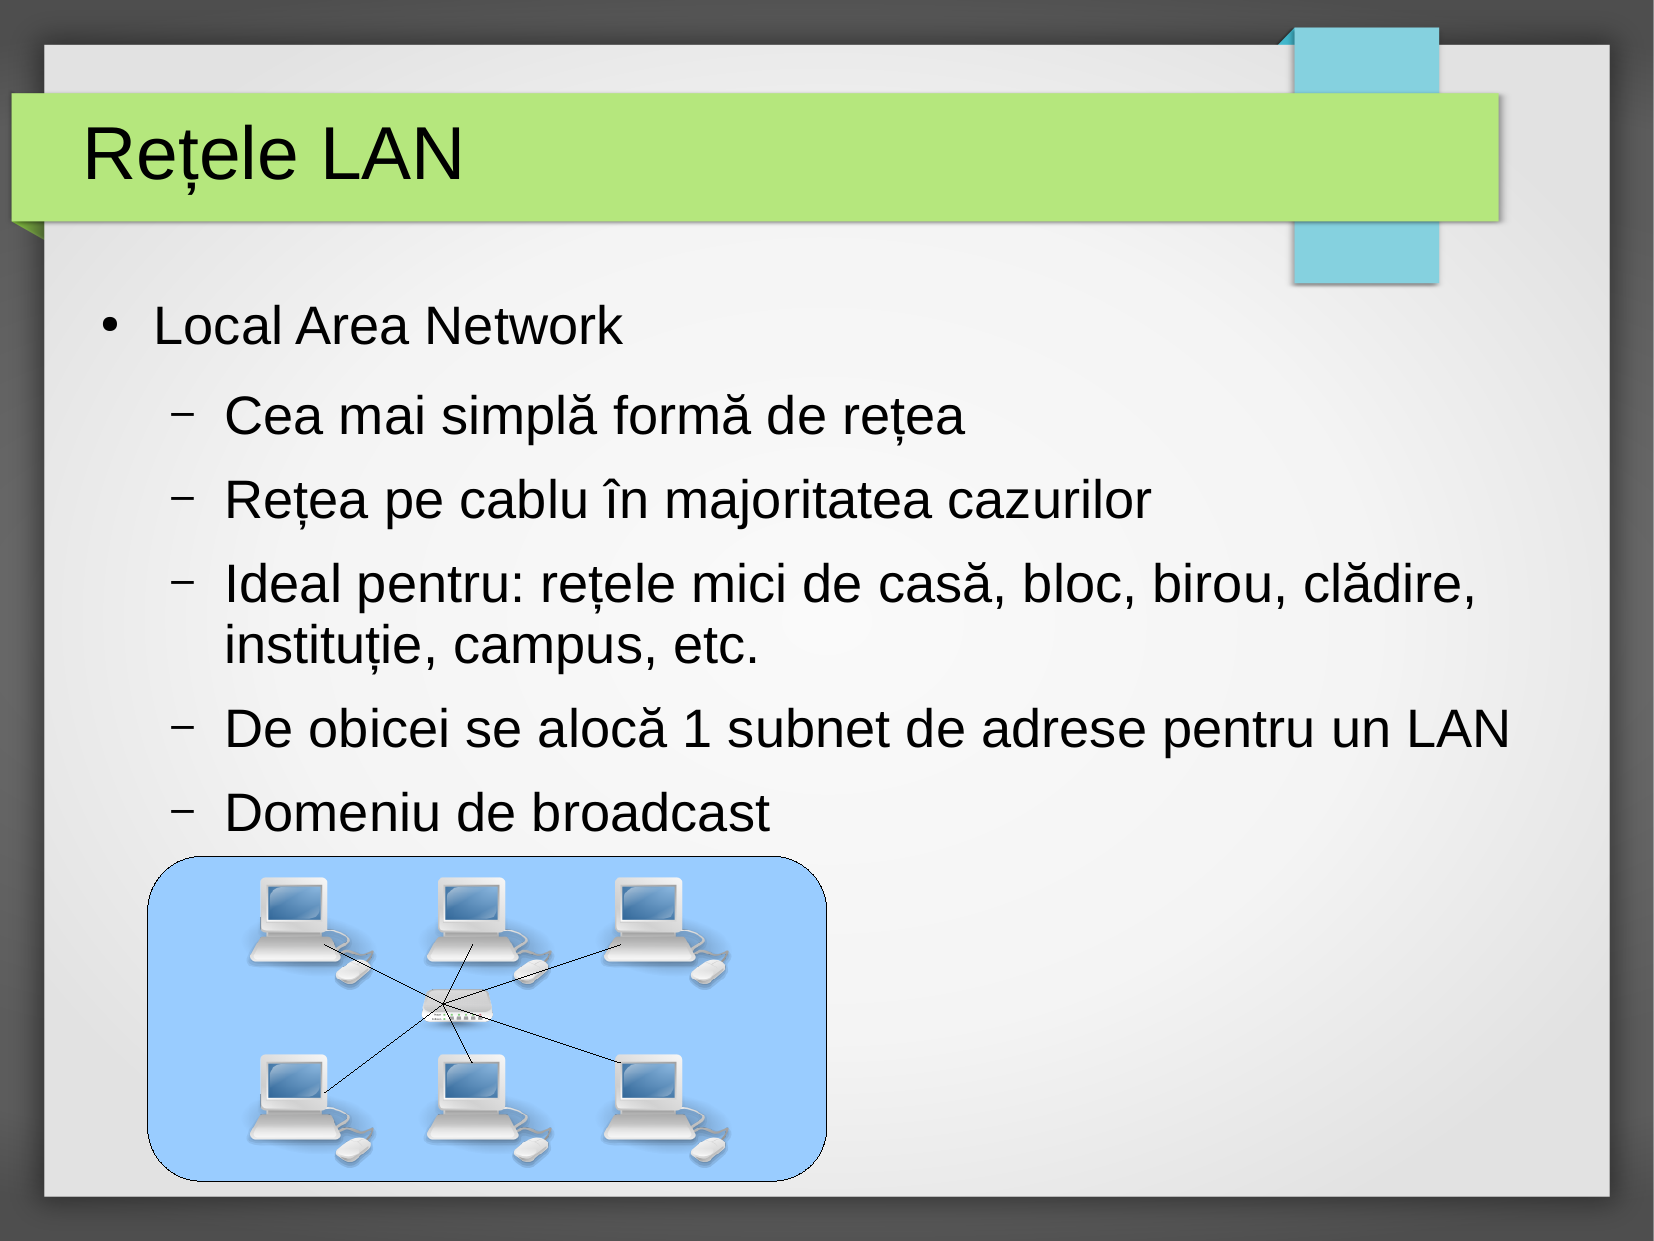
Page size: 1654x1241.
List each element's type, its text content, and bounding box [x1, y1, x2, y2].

list Local Area Network Cea mai simplă formă de rețea Rețea pe cablu în majoritatea cazurilor Ideal pentru: rețele mici de casă, bloc, birou, clădire, instituție, campus, etc. De obicei se alocă 1 subnet de adrese pentru un LAN Domeniu de broadcast [82, 295, 1571, 1015]
text_box [147, 1015, 413, 1182]
picture [0, 0, 1654, 1241]
text_box [502, 1015, 827, 1182]
title Rețele LAN [82, 94, 1264, 213]
